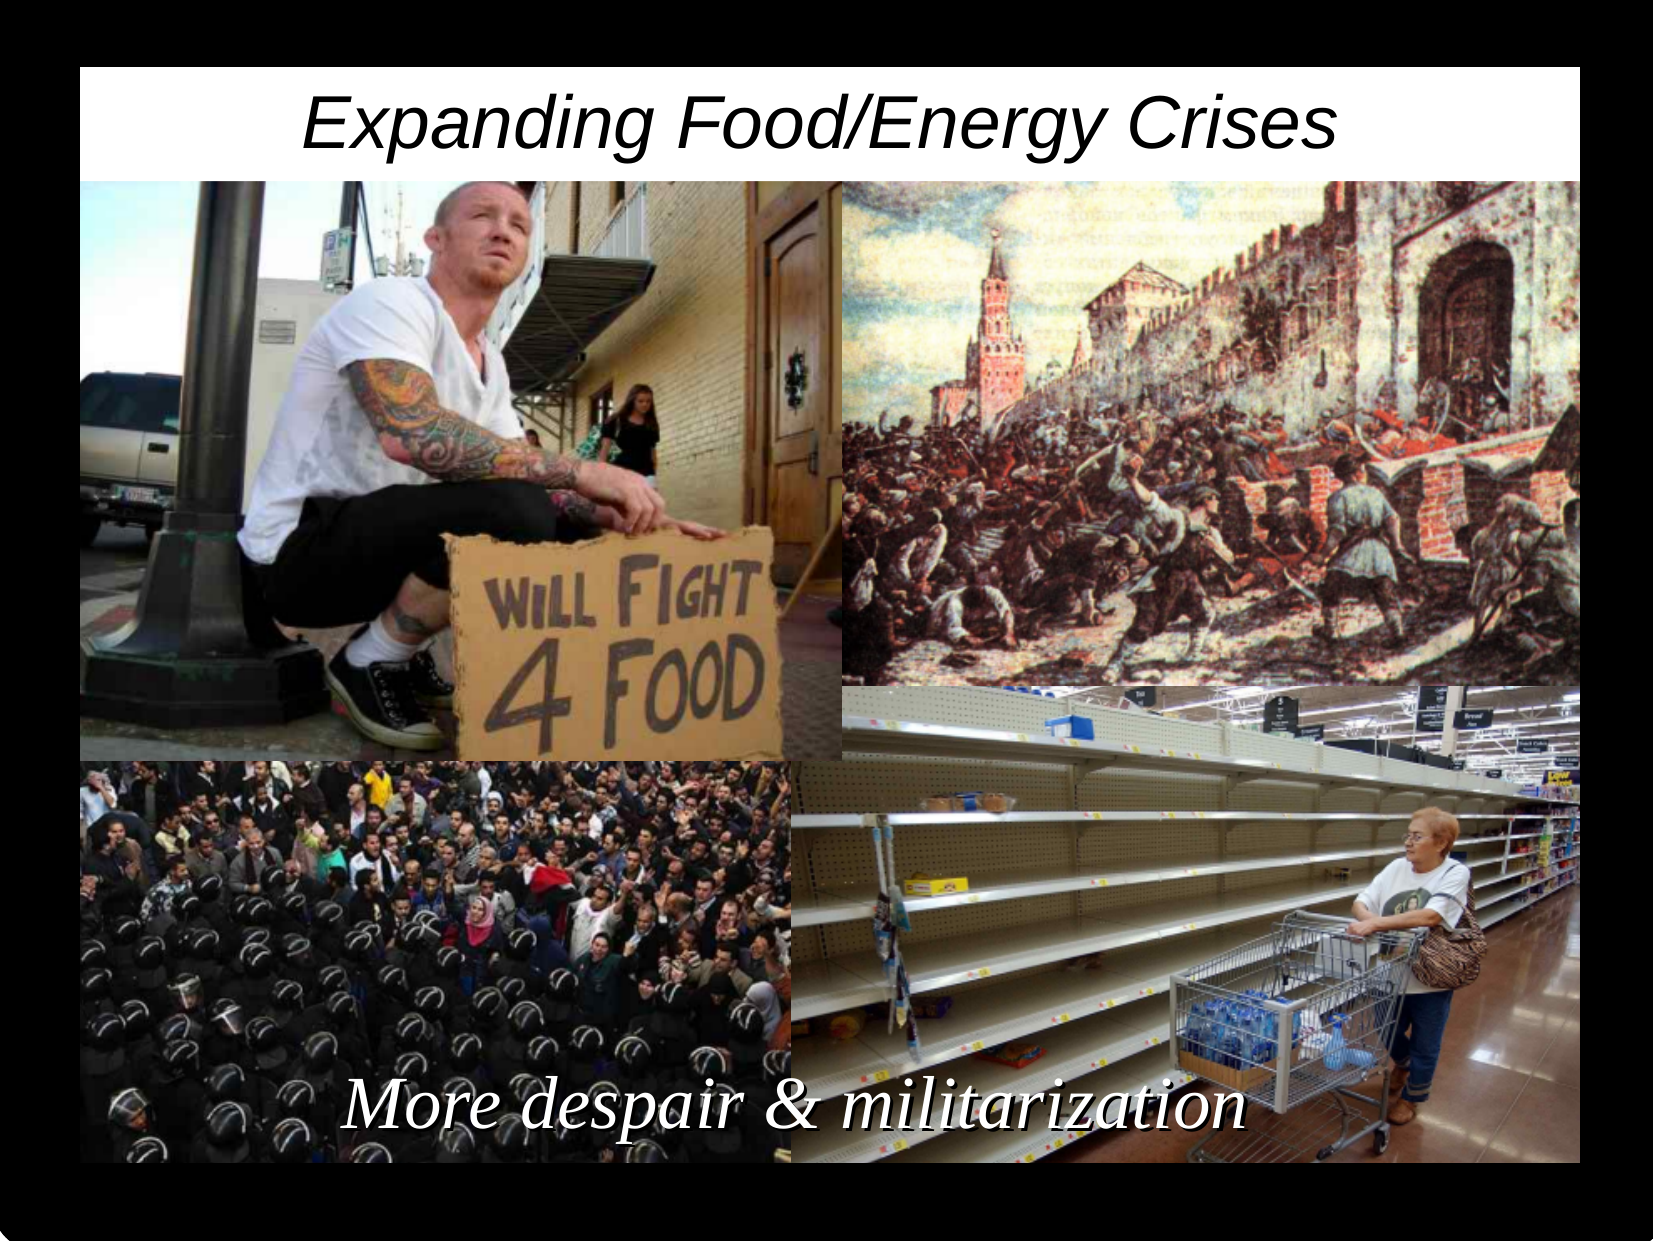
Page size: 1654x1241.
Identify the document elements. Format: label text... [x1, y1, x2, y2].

text_box [80, 174, 1580, 182]
picture [80, 182, 1580, 1163]
text_box Expanding Food/Energy Crises [80, 70, 1580, 174]
text_box More despair & militarization [80, 1016, 1517, 1163]
